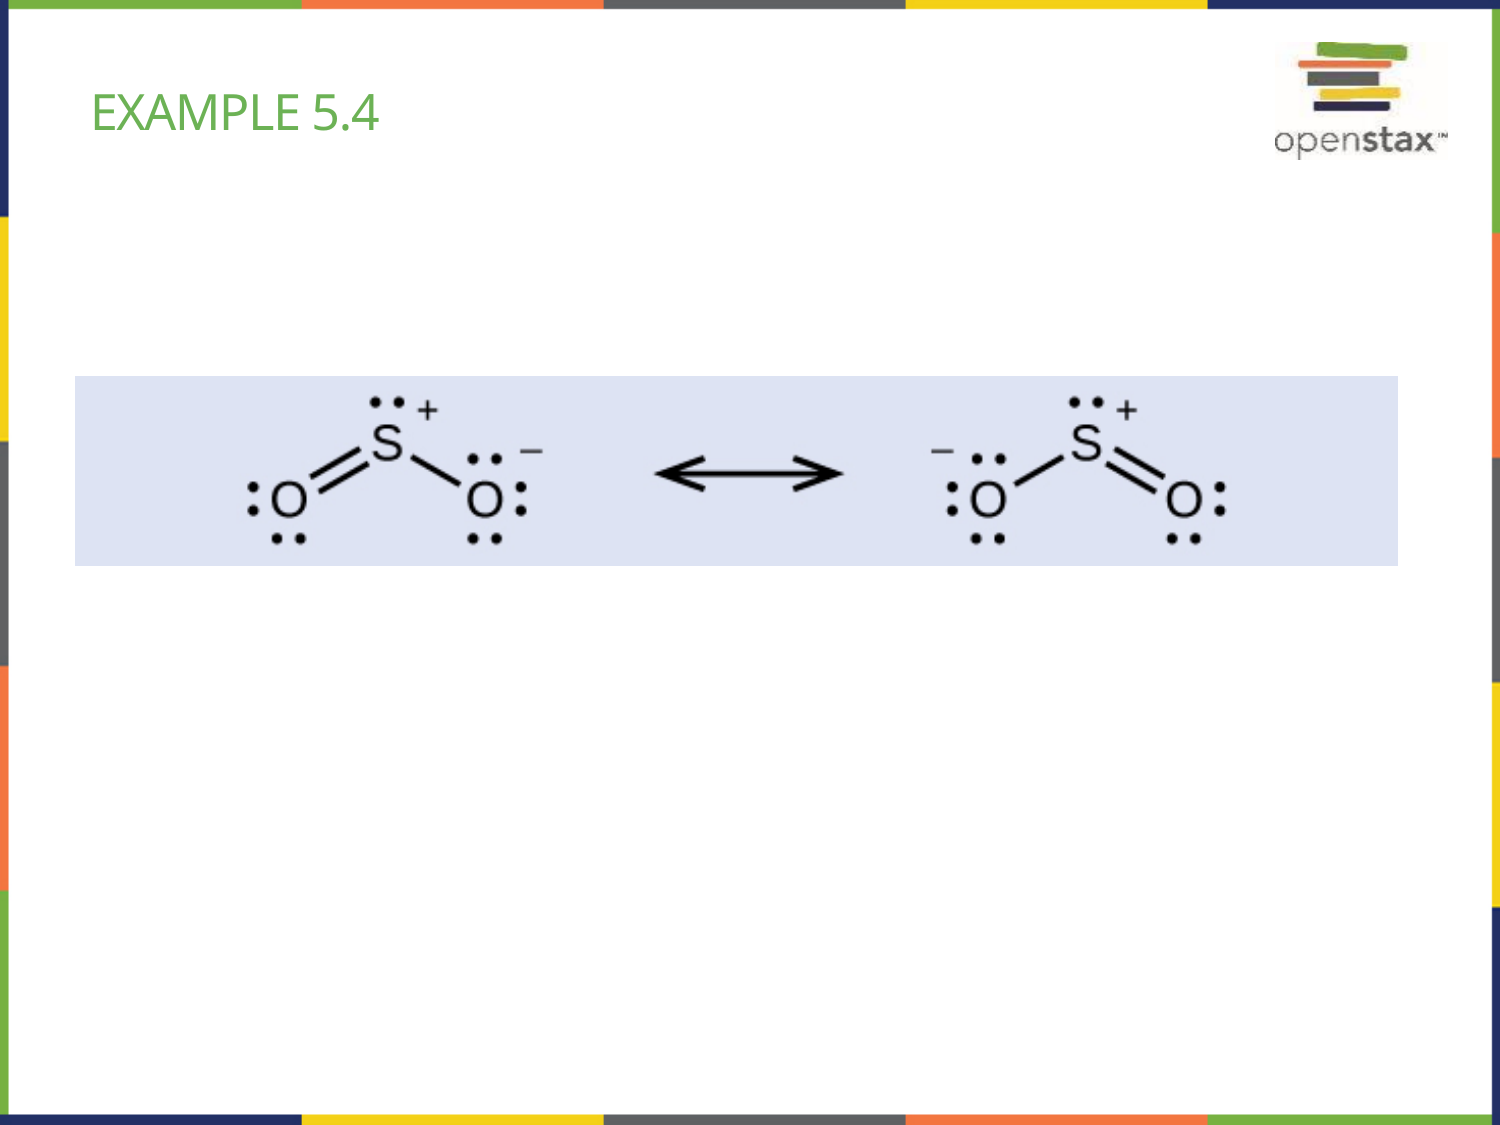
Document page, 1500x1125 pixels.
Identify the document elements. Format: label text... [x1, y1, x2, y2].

picture [0, 0, 1500, 1125]
title Example 5.4 [75, 39, 1398, 148]
